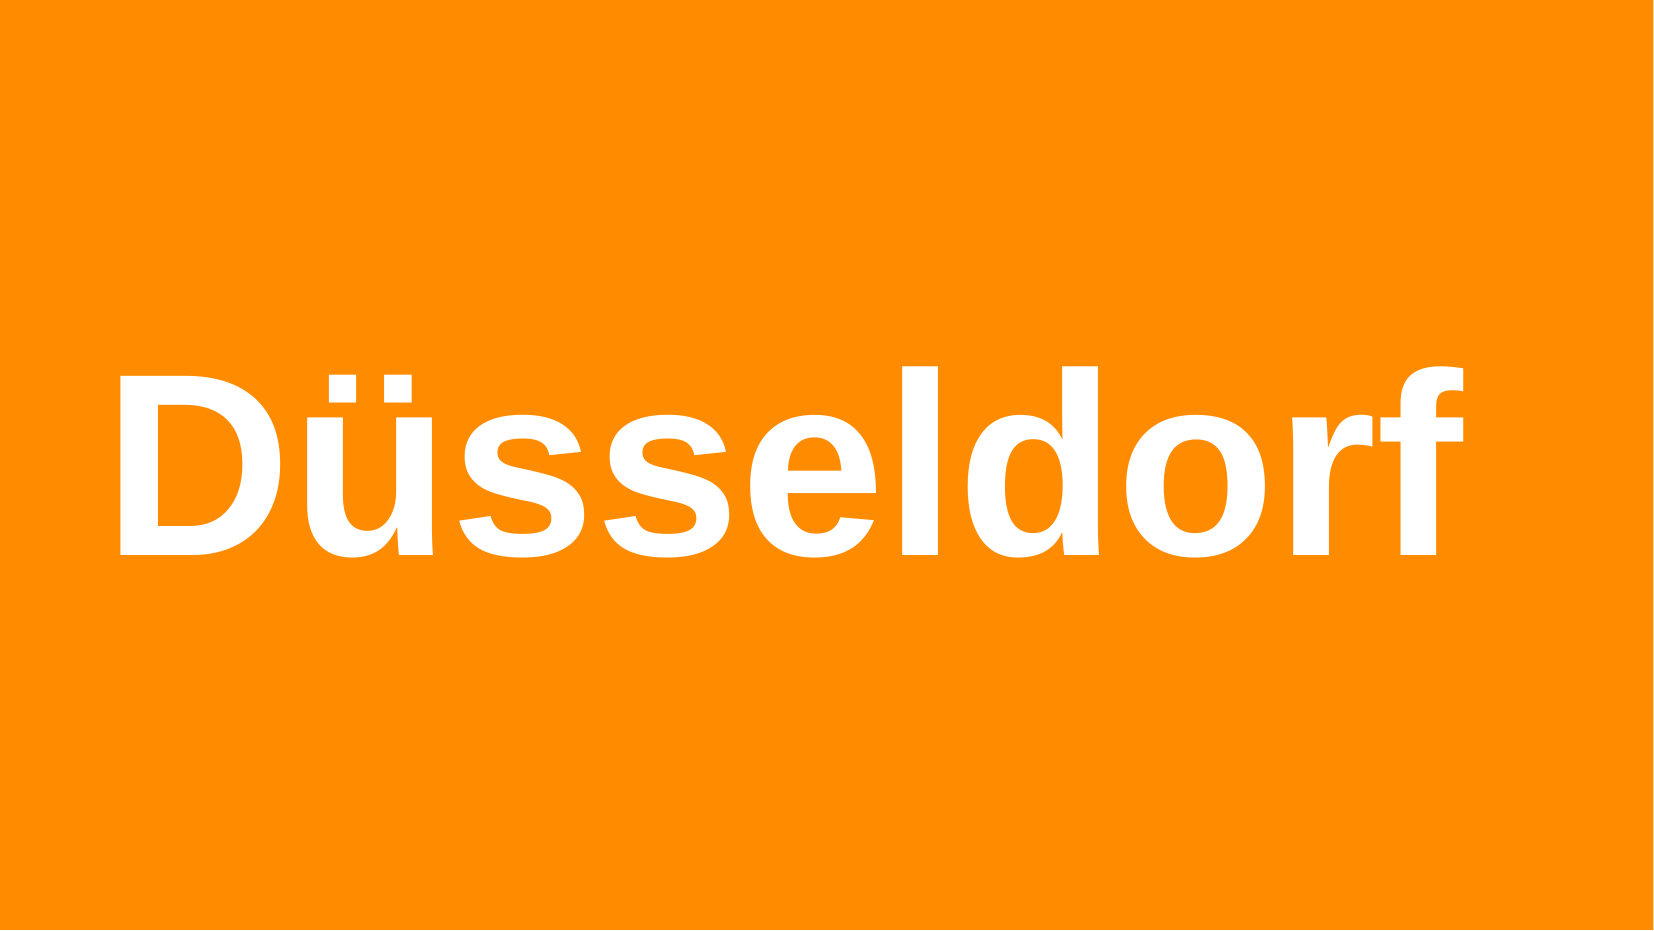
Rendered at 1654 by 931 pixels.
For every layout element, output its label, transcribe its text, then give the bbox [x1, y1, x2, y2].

text_box Düsseldorf [88, 312, 1588, 619]
